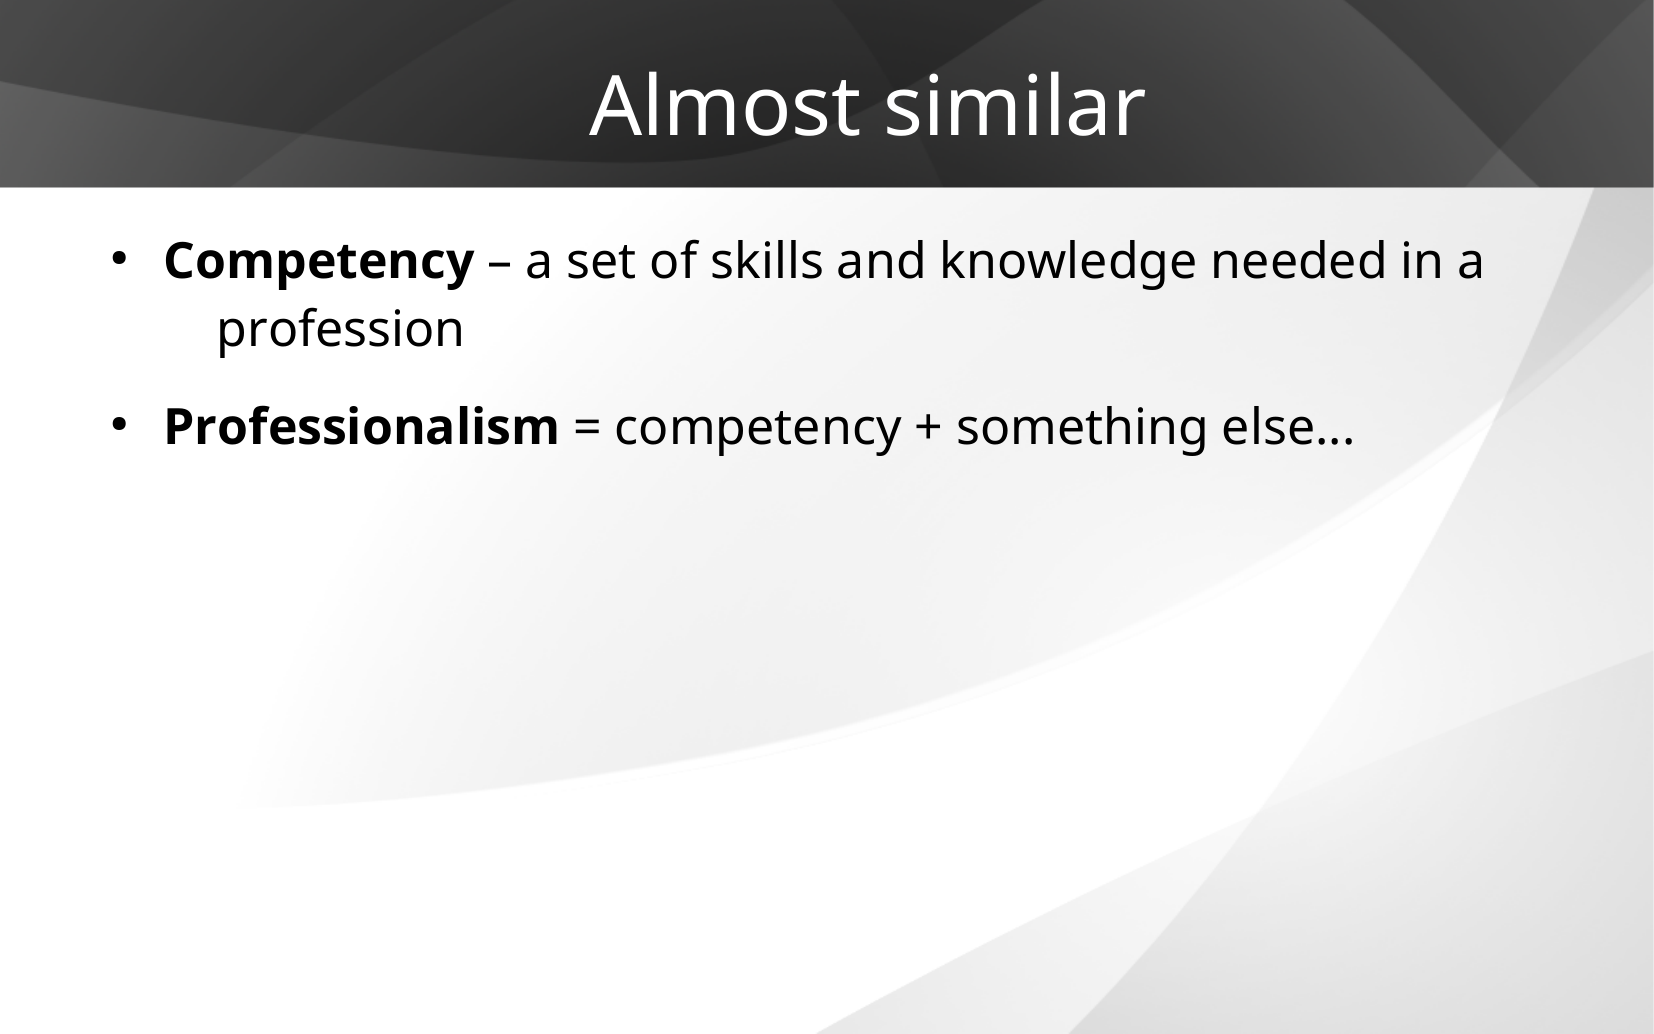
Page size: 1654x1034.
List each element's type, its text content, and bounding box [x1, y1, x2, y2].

picture [0, 0, 1654, 1034]
title Almost similar [124, 0, 1613, 208]
list Competency – a set of skills and knowledge needed in a profession Professionalism = competency + something else... [75, 225, 1613, 1013]
